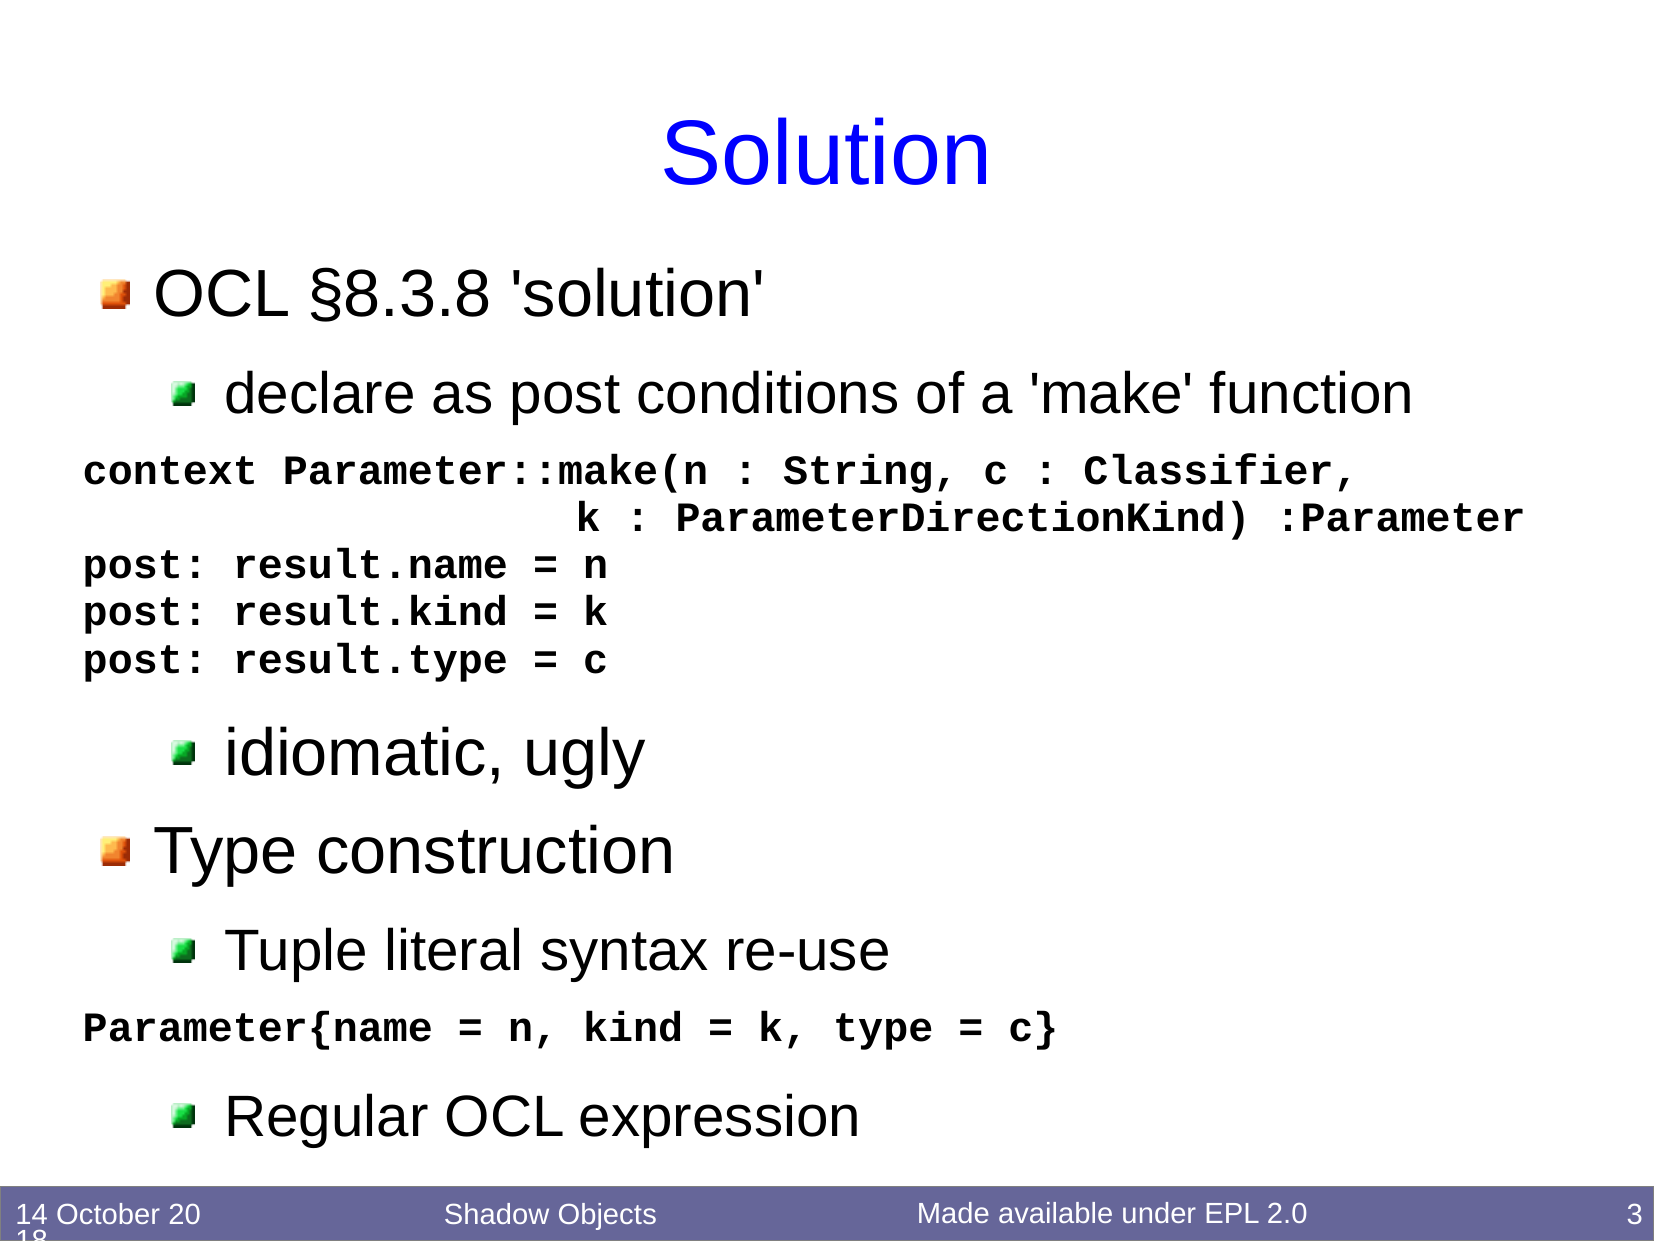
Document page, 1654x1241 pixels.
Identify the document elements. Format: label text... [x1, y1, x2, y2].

title Solution [82, 49, 1571, 256]
list OCL §8.3.8 'solution' declare as post conditions of a 'make' function context Parameter::make(n : String, c : Classifier, k : ParameterDirectionKind) :Parameter post: result.name = n post: result.kind = k post: result.type = c idiomatic, ugly Type construction Tuple literal syntax re-use Parameter{name = n, kind = k, type = c} Regular OCL expression [82, 256, 1571, 1223]
